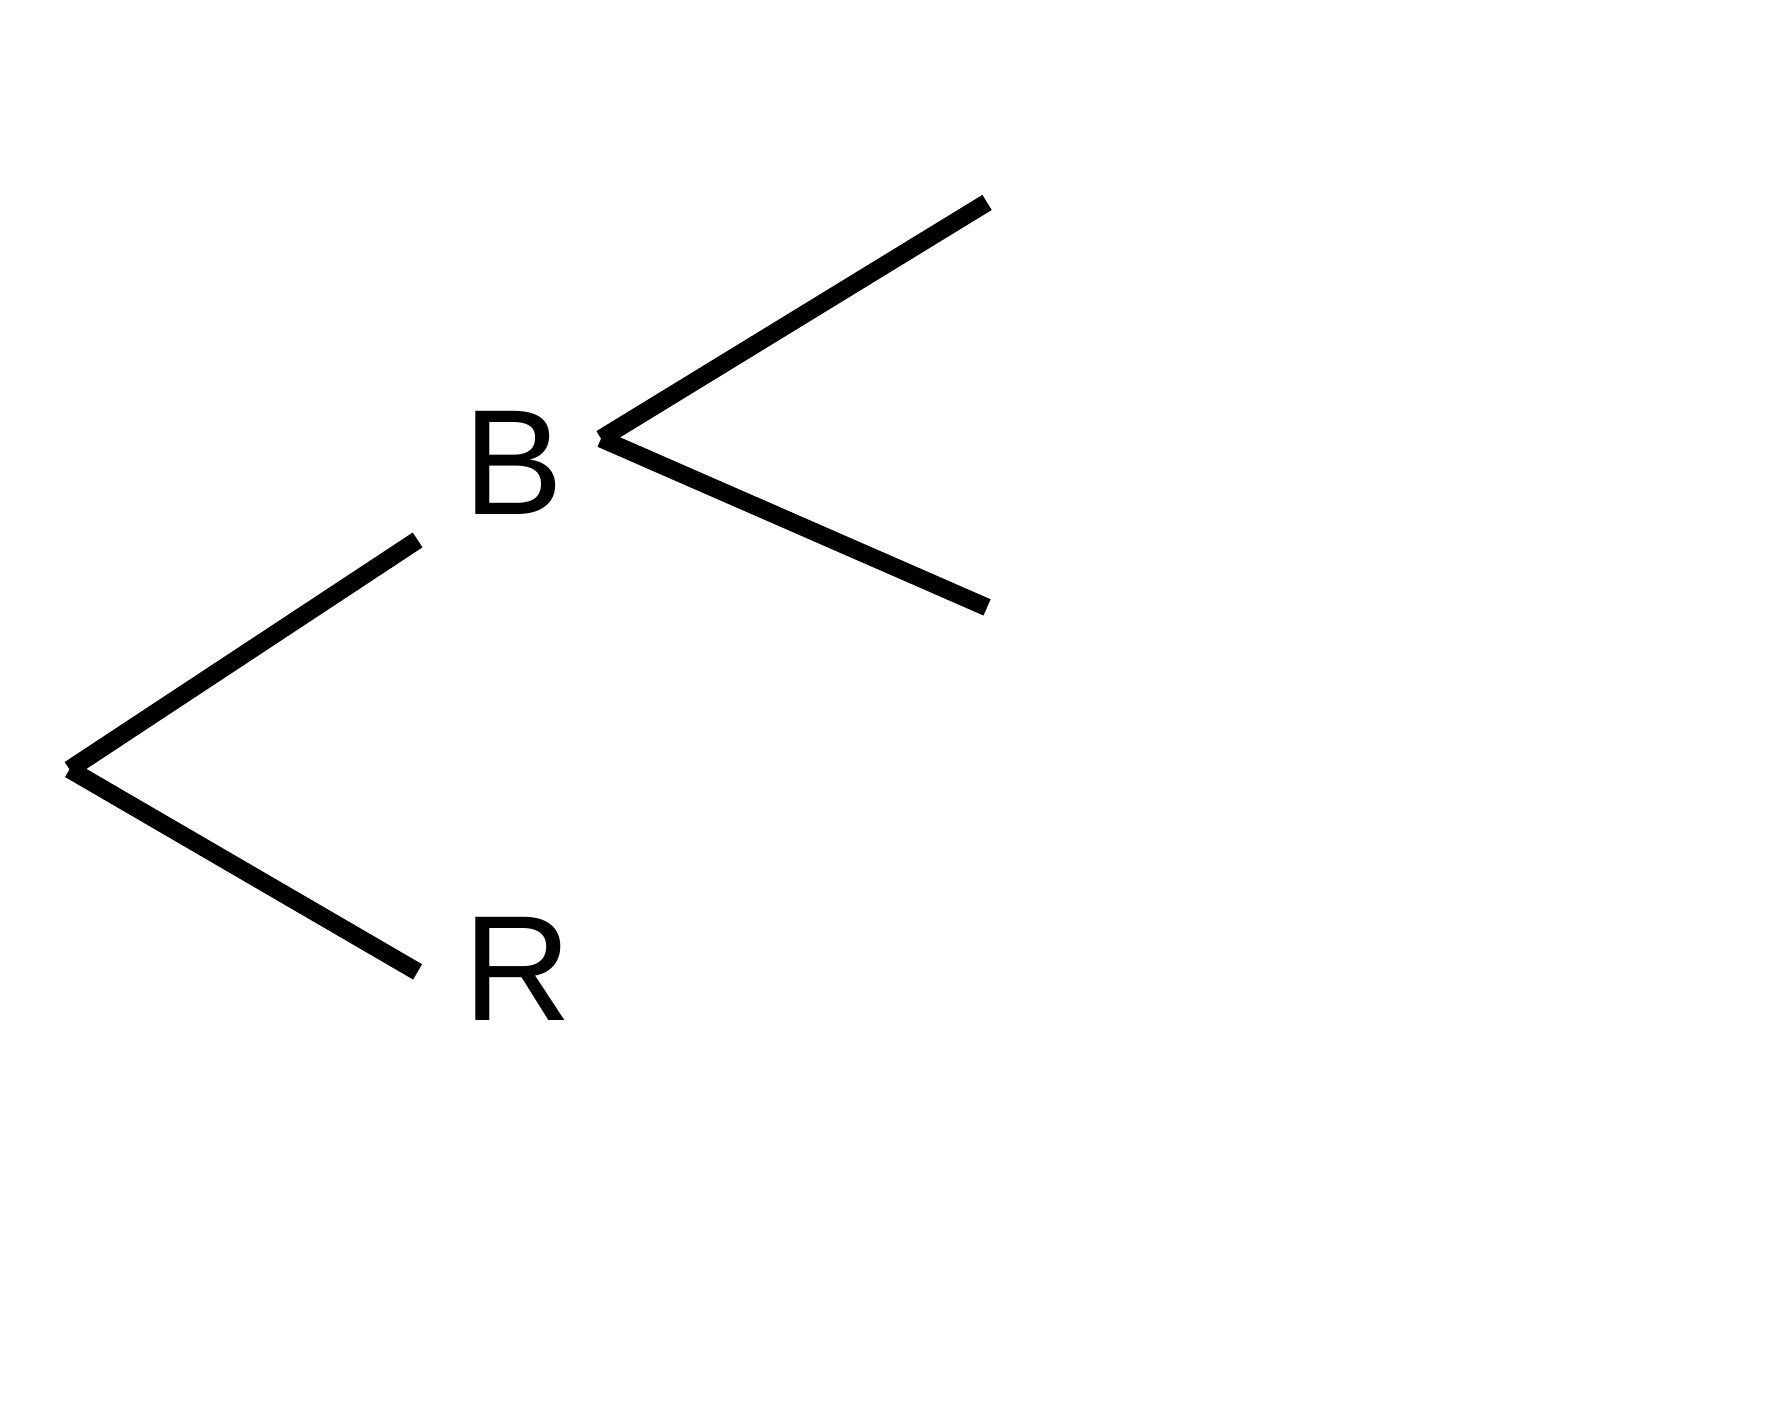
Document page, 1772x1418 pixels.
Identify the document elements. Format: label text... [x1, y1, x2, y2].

text_box R [449, 877, 608, 1086]
text_box B [449, 371, 576, 580]
